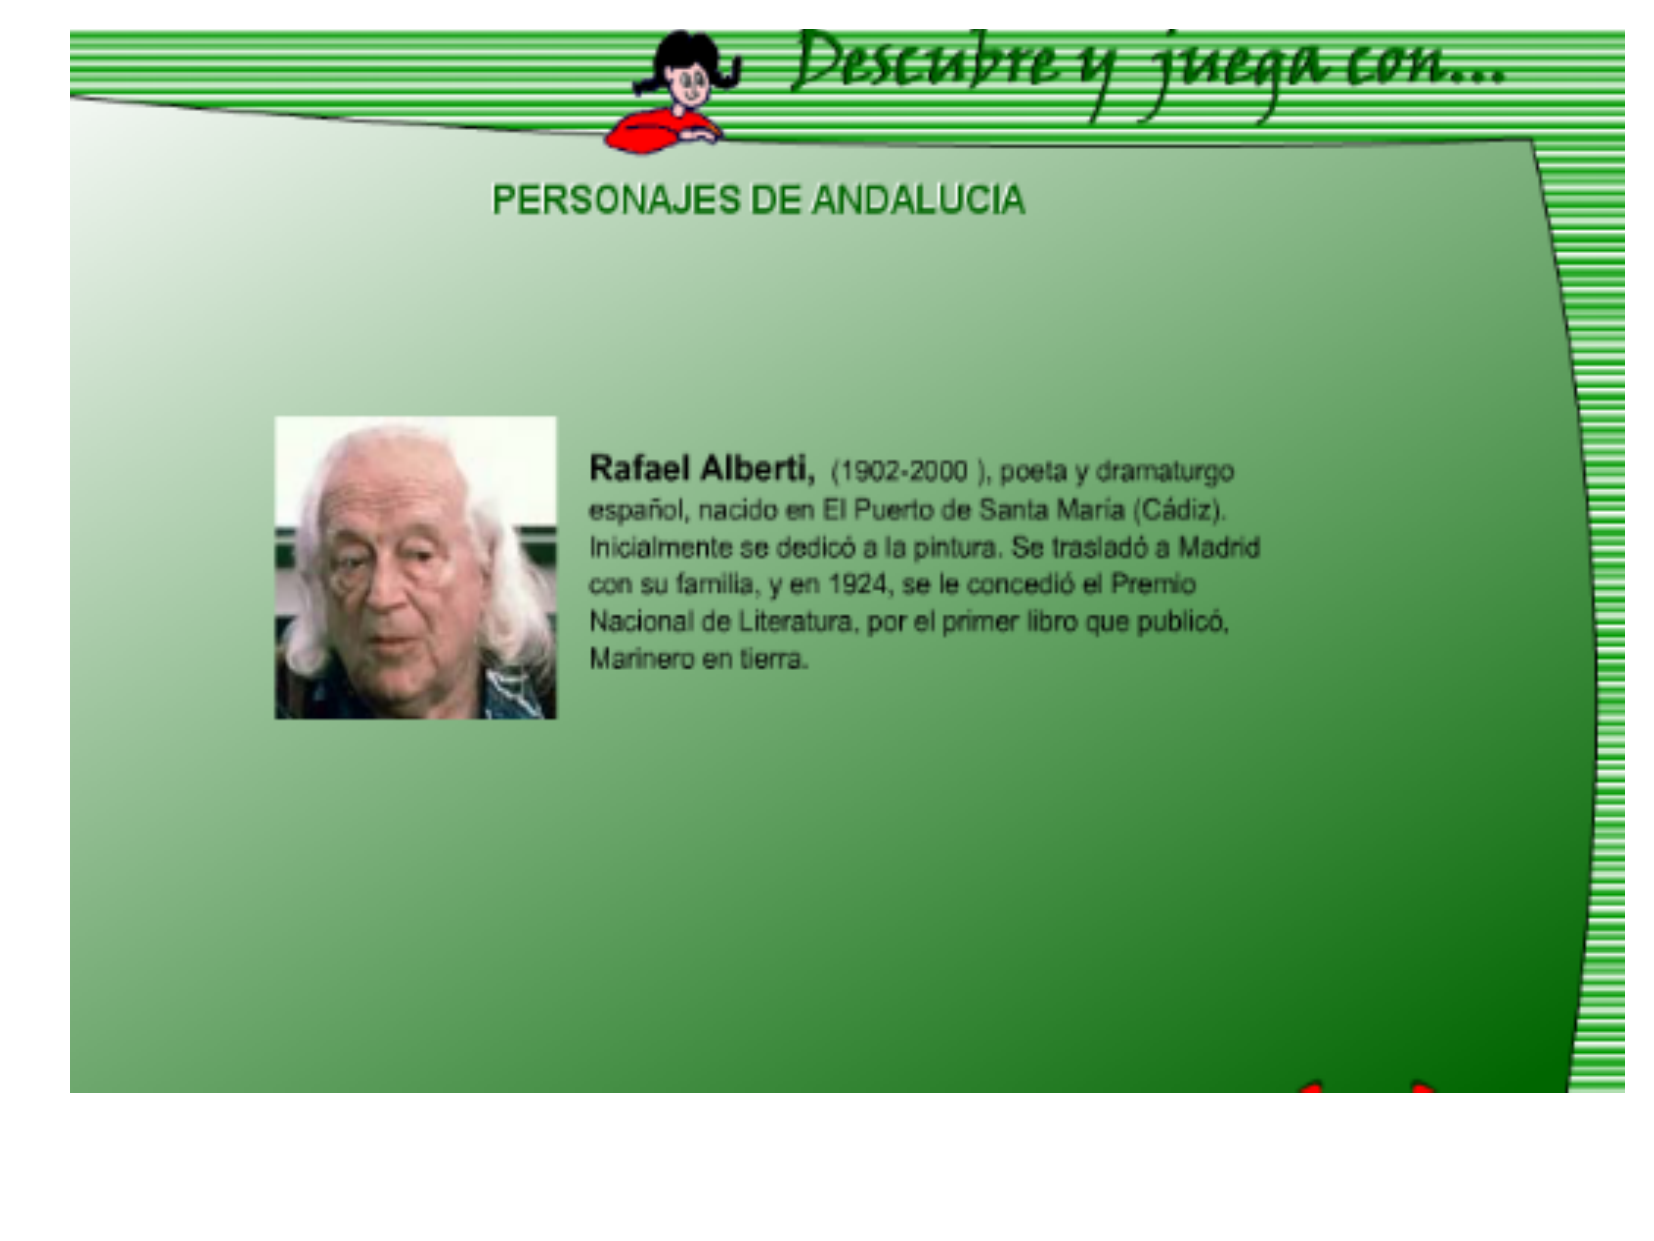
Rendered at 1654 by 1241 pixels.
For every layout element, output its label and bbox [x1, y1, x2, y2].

picture [70, 29, 1625, 1093]
